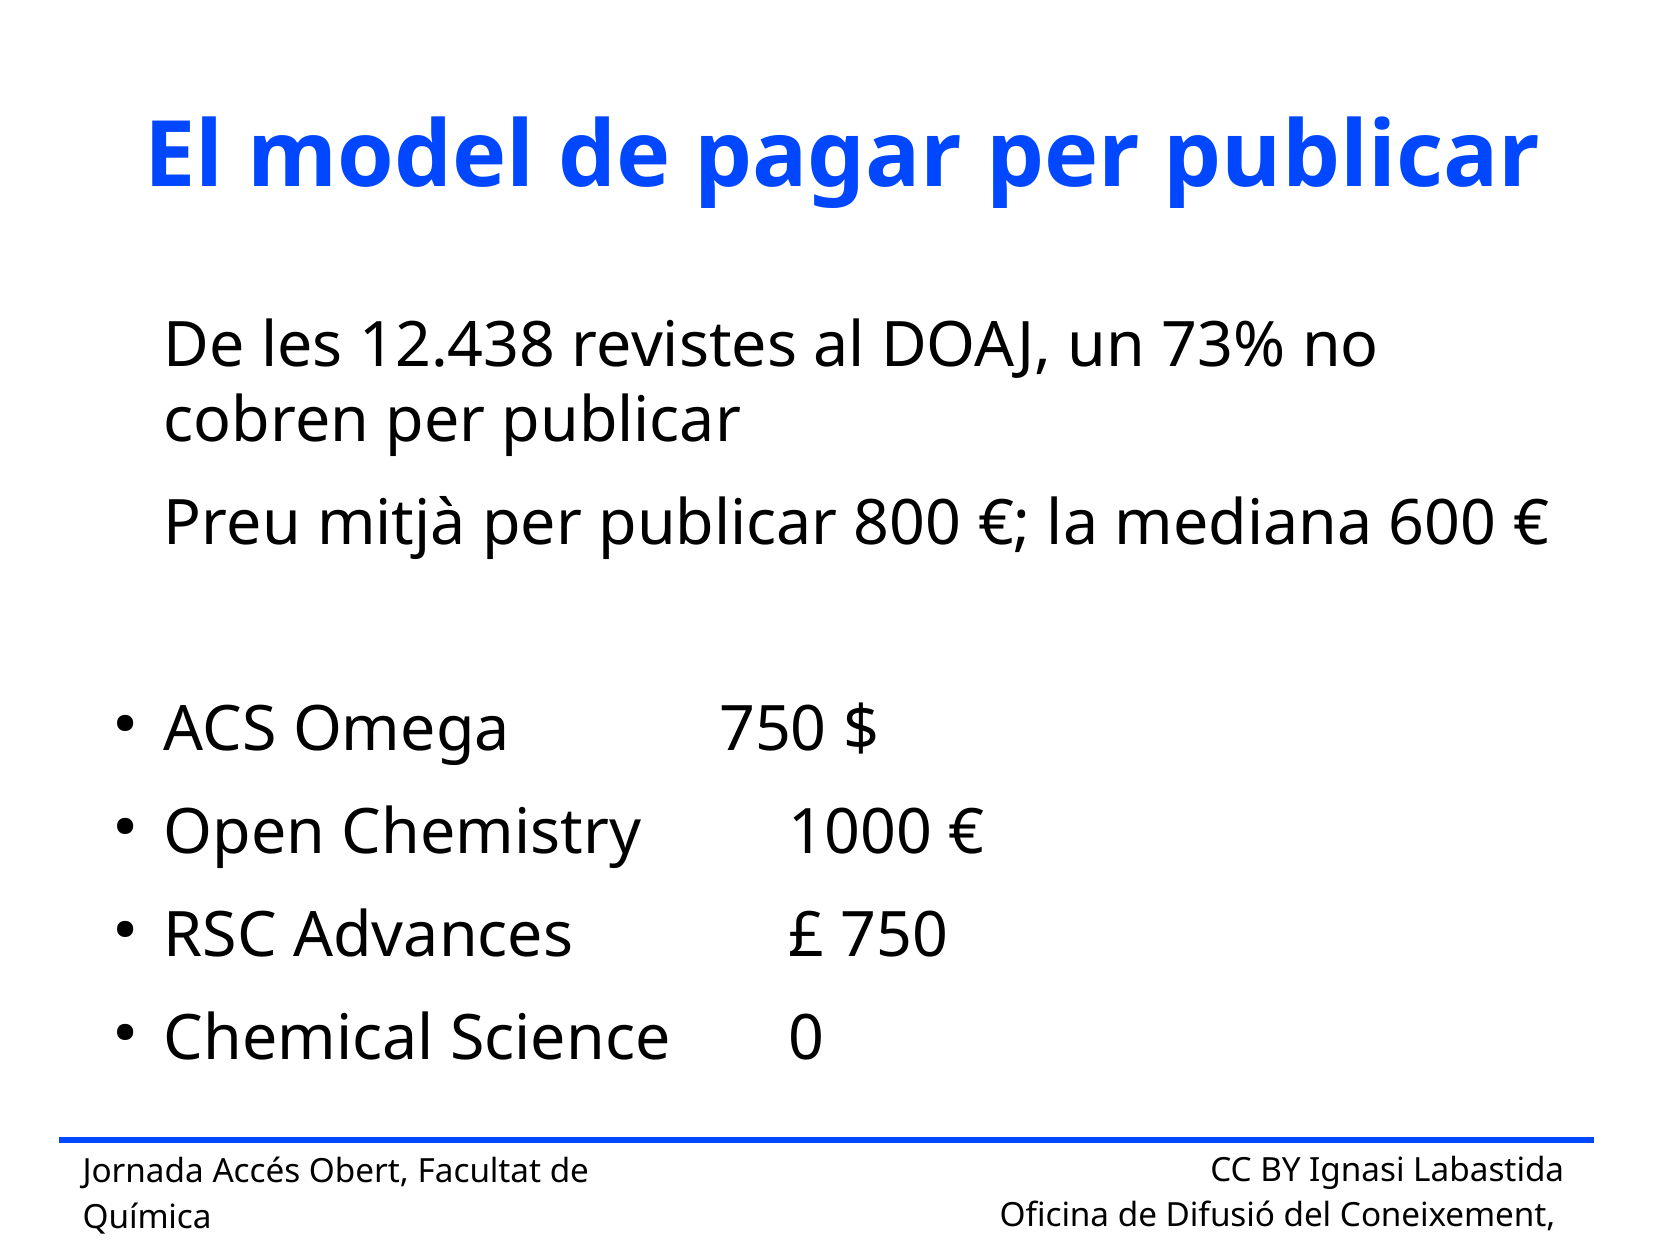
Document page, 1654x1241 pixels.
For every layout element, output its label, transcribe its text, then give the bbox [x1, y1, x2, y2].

title El model de pagar per publicar [82, 38, 1571, 267]
list De les 12.438 revistes al DOAJ, un 73% no cobren per publicar Preu mitjà per publicar 800 €; la mediana 600 € ACS Omega 750 $ Open Chemistry 1000 € RSC Advances £ 750 Chemical Science 0 [82, 291, 1571, 1111]
